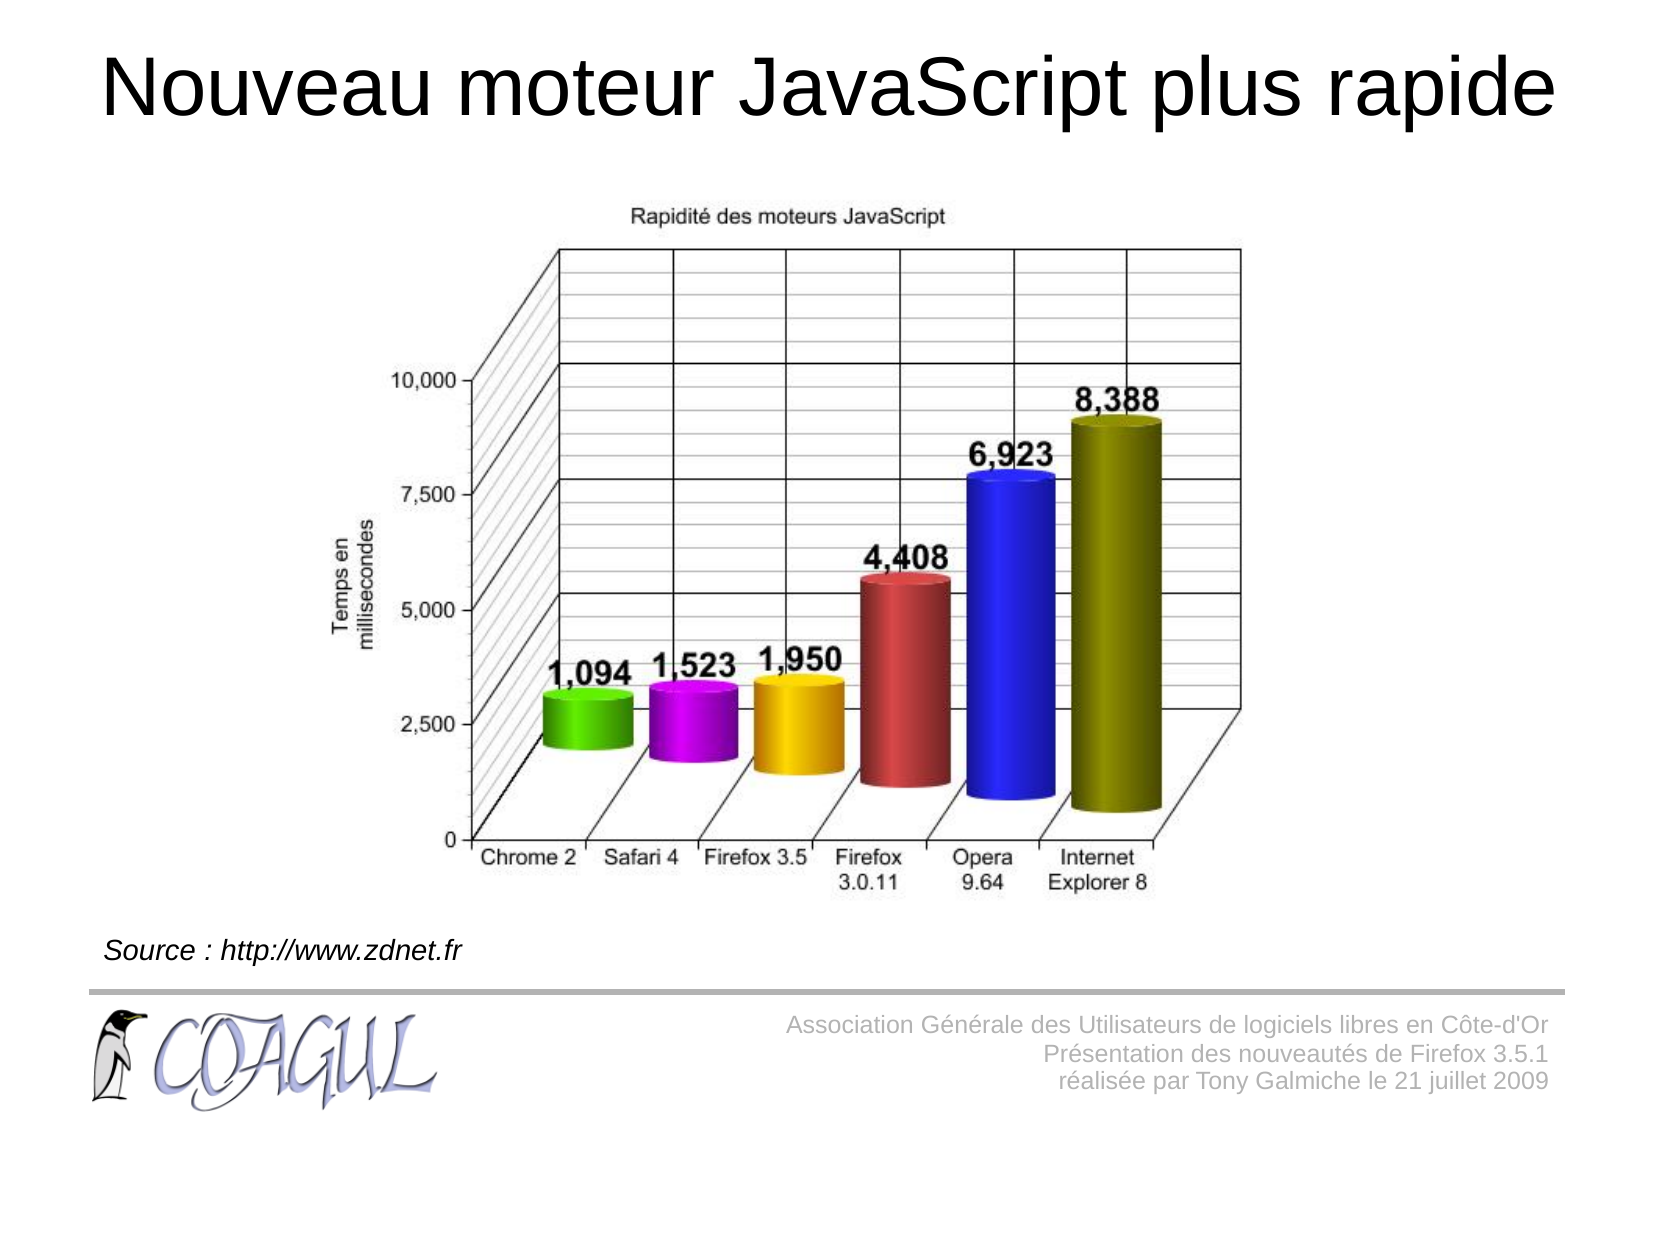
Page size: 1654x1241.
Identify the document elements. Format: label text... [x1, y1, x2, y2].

text_box Source : http://www.zdnet.fr [88, 926, 680, 975]
title Nouveau moteur JavaScript plus rapide [88, 33, 1571, 141]
picture [315, 177, 1270, 921]
picture [88, 1006, 443, 1117]
